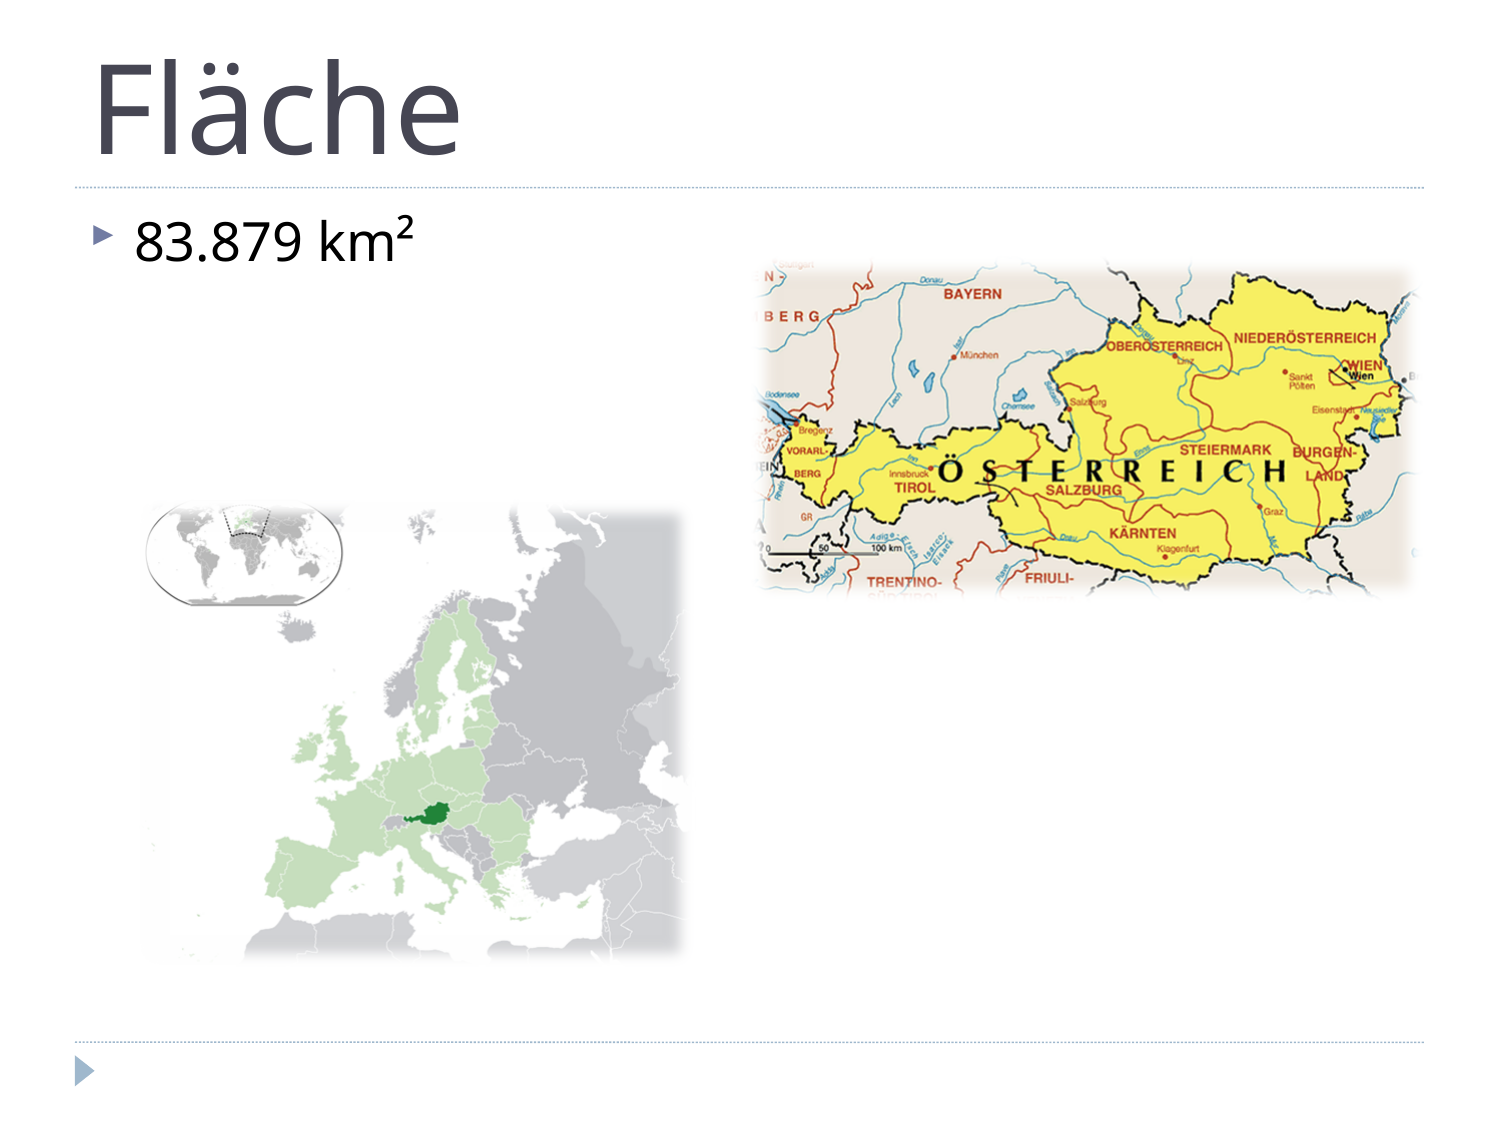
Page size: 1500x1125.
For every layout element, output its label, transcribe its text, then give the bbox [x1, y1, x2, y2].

picture [748, 253, 1426, 605]
picture [134, 496, 698, 972]
text_box 83.879 km² [74, 199, 1425, 1010]
text_box Fläche [74, 22, 1425, 188]
